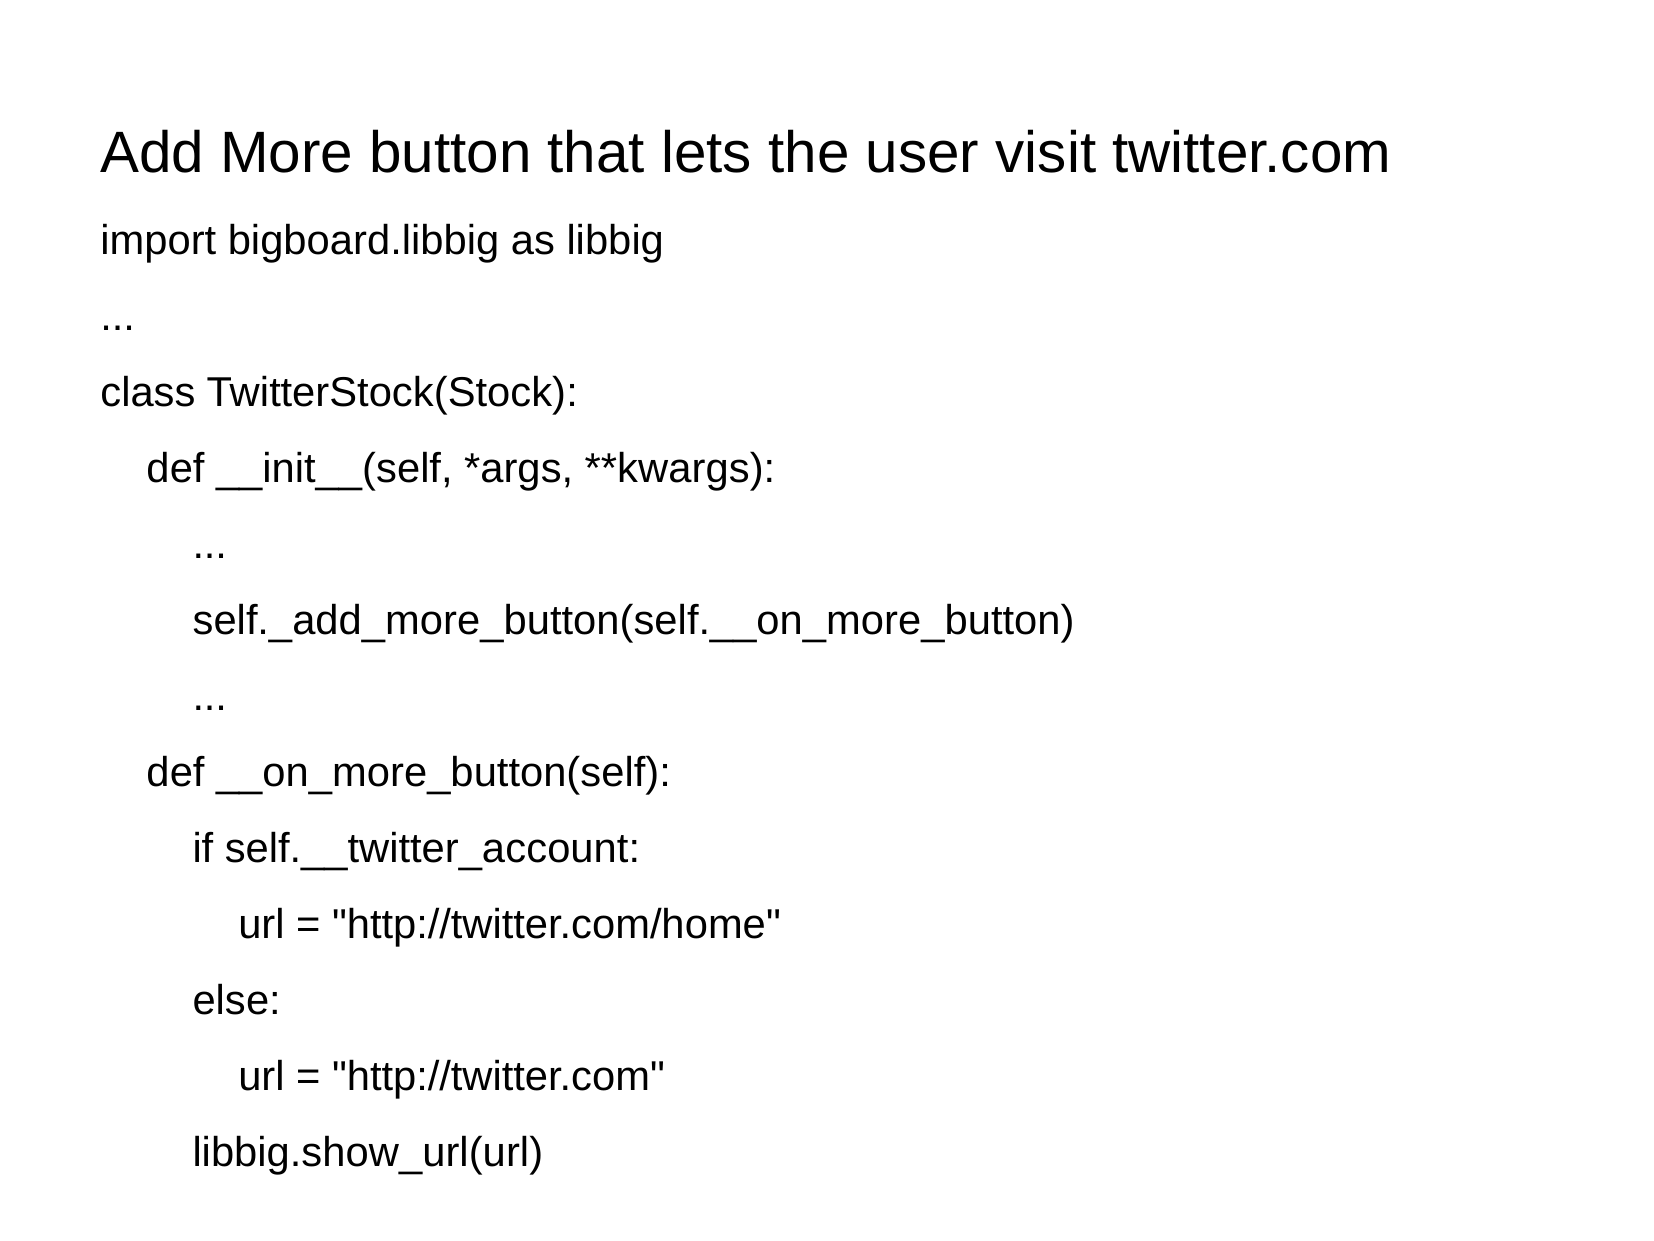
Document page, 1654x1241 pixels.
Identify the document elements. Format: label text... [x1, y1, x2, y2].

list Add More button that lets the user visit twitter.com import bigboard.libbig as libbig ... class TwitterStock(Stock): def __init__(self, *args, **kwargs): ... self._add_more_button(self.__on_more_button) ... def __on_more_button(self): if self.__twitter_account: url = "http://twitter.com/home" else: url = "http://twitter.com" libbig.show_url(url) [82, 112, 1571, 1241]
